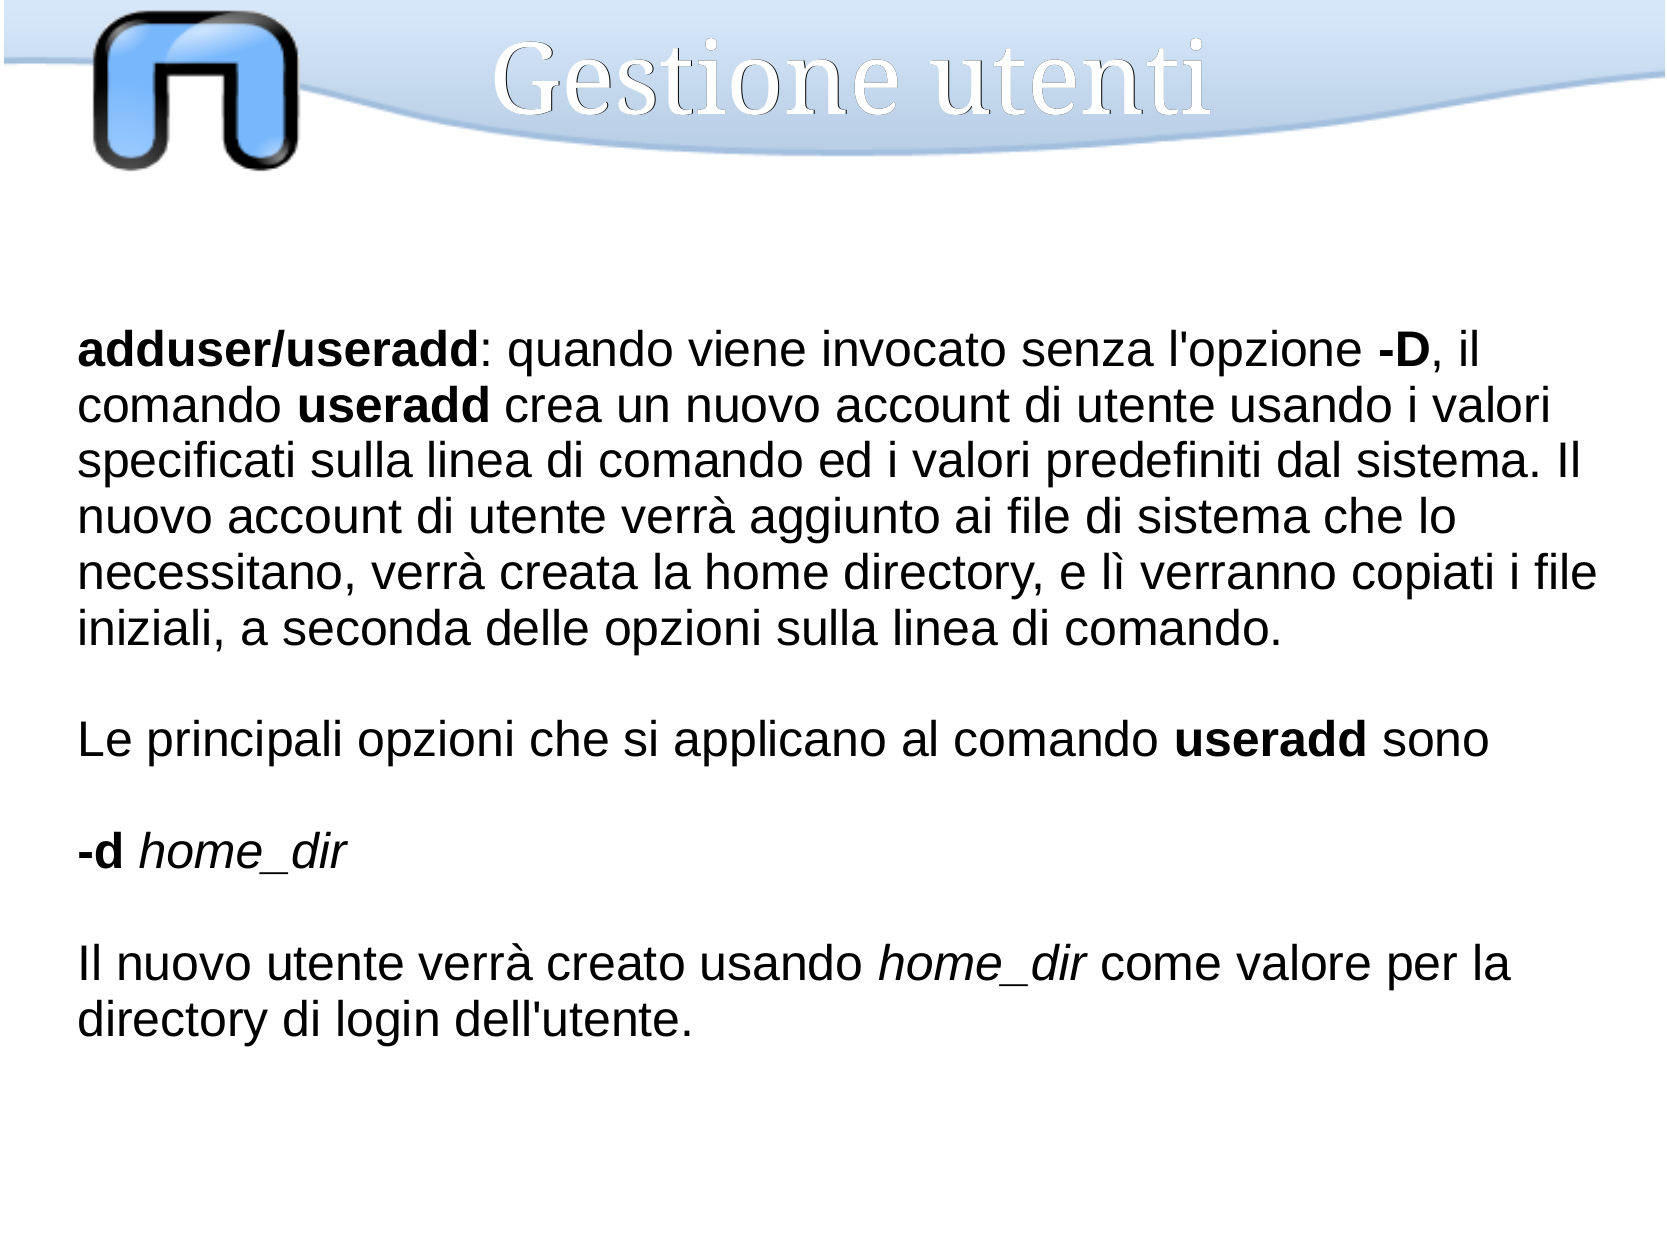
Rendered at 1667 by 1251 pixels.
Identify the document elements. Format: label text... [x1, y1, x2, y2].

list adduser/useradd: quando viene invocato senza l'opzione -D, il comando useradd crea un nuovo account di utente usando i valori specificati sulla linea di comando ed i valori predefiniti dal sistema. Il nuovo account di utente verrà aggiunto ai file di sistema che lo necessitano, verrà creata la home directory, e lì verranno copiati i file iniziali, a seconda delle opzioni sulla linea di comando. Le principali opzioni che si applicano al comando useradd sono -d home_dir Il nuovo utente verrà creato usando home_dir come valore per la directory di login dell'utente. [71, 314, 1640, 1158]
text_box Gestione utenti [475, 0, 1667, 237]
picture [0, 0, 1667, 1251]
